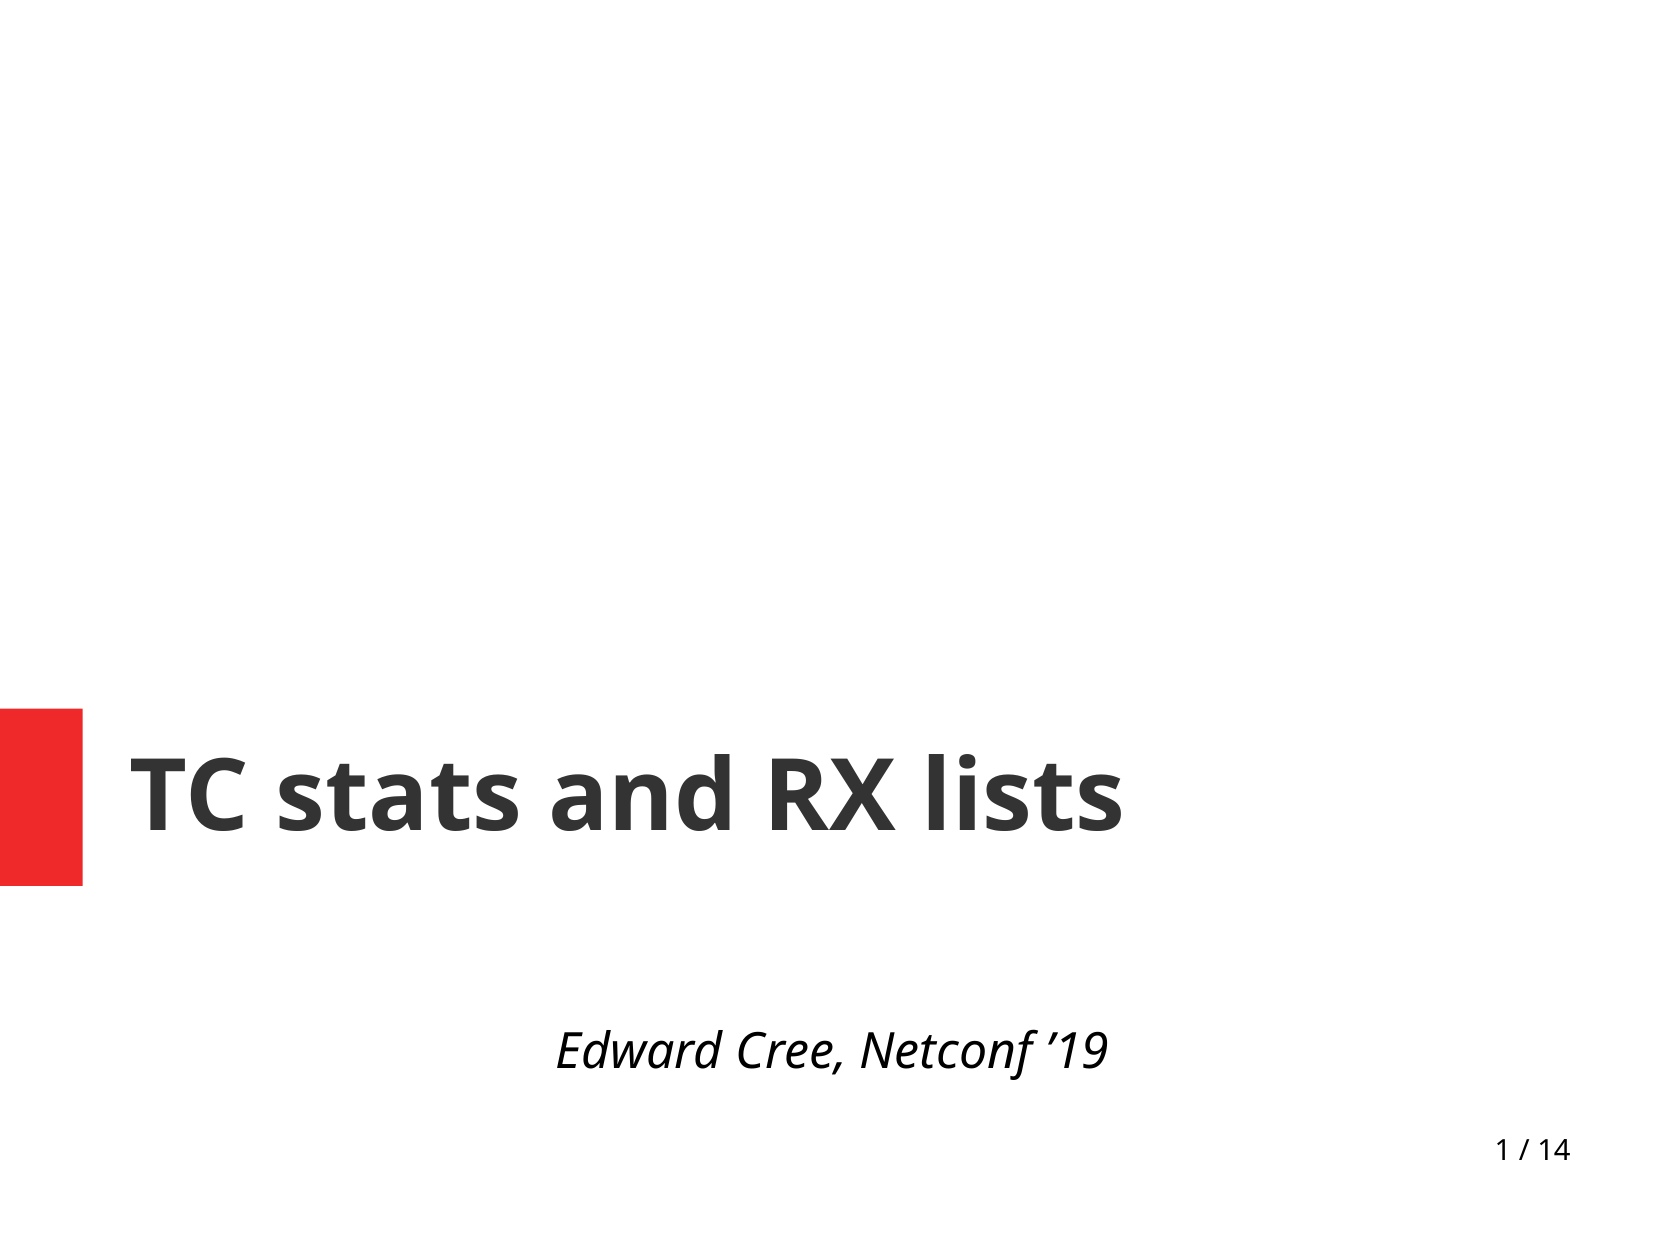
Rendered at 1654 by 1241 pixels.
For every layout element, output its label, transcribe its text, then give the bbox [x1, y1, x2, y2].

subtitle Edward Cree, Netconf ’19 [129, 968, 1536, 1130]
title TC stats and RX lists [129, 655, 1536, 928]
